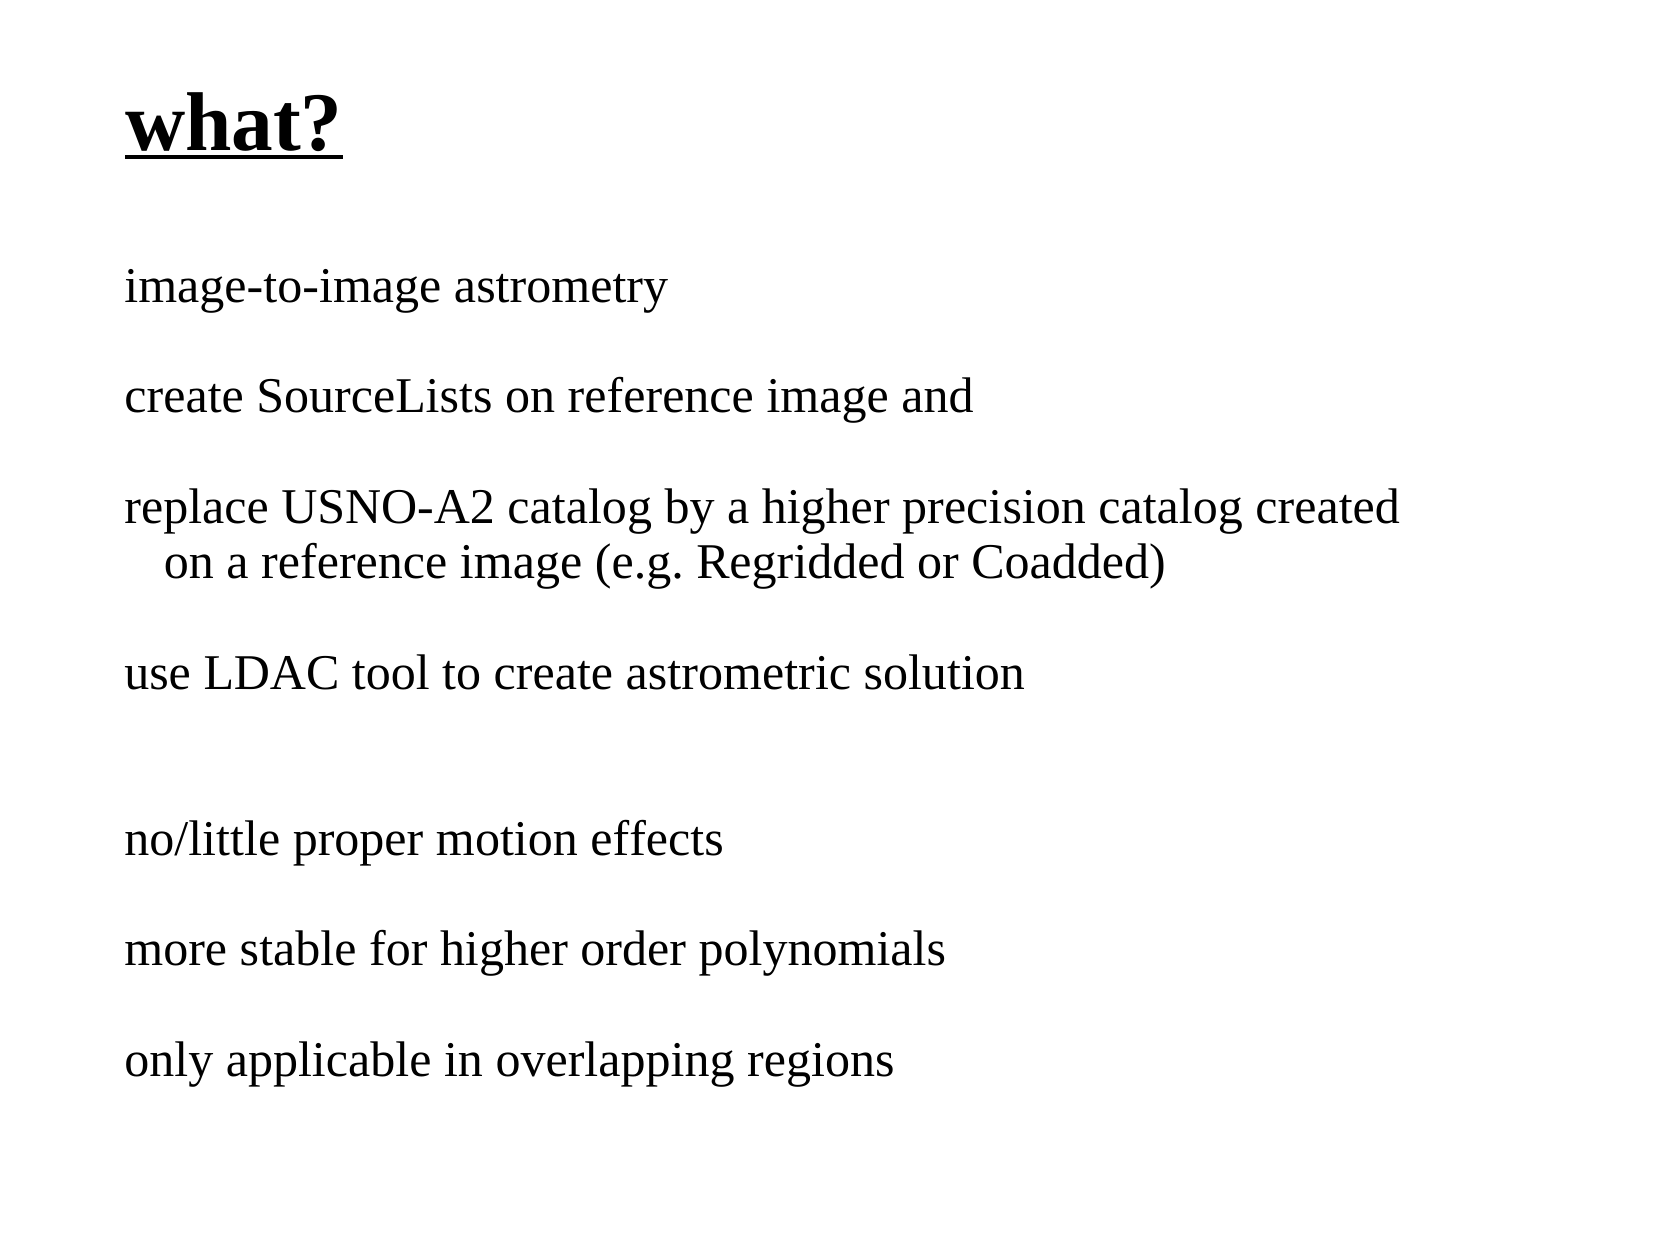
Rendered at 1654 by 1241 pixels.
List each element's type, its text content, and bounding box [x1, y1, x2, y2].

text_box image-to-image astrometry create SourceLists on reference image and replace USNO-A2 catalog by a higher precision catalog created on a reference image (e.g. Regridded or Coadded) use LDAC tool to create astrometric solution no/little proper motion effects more stable for higher order polynomials only applicable in overlapping regions [88, 257, 1450, 1088]
text_box what? [125, 75, 343, 169]
